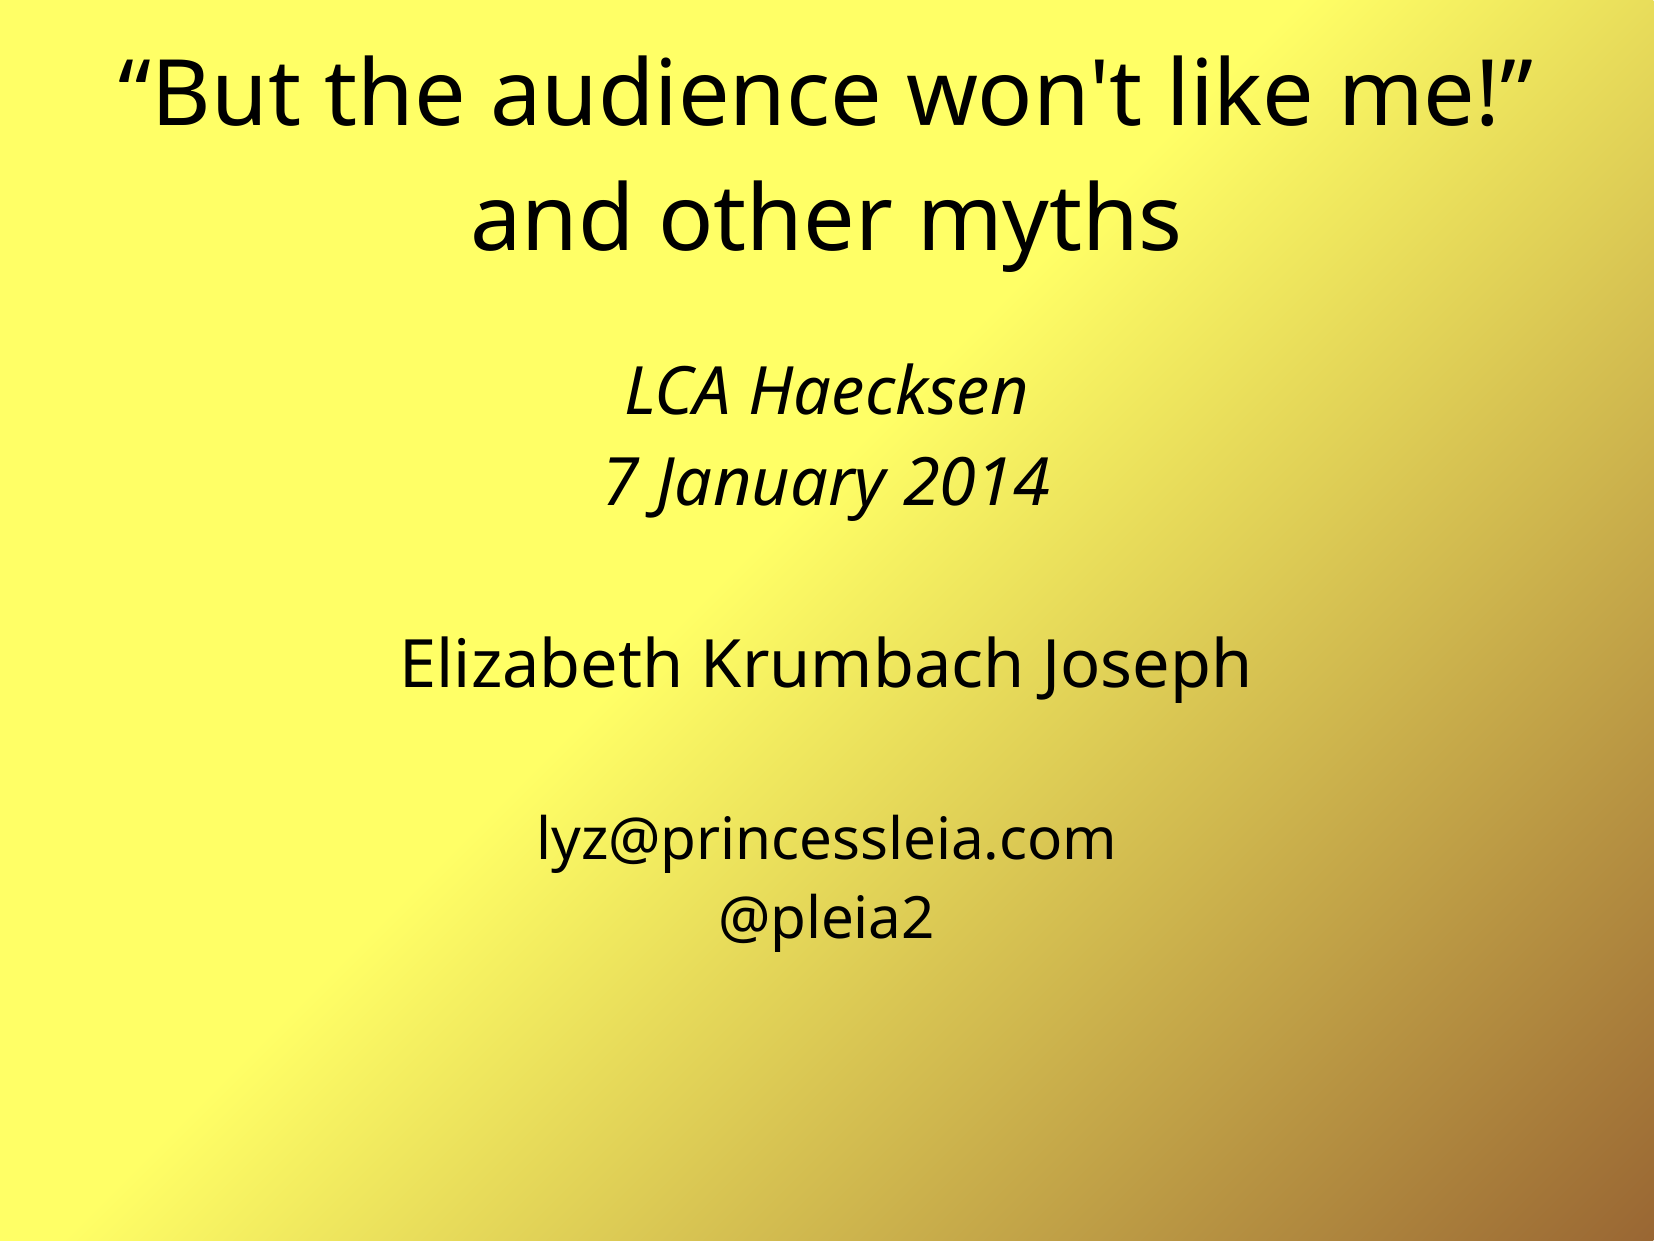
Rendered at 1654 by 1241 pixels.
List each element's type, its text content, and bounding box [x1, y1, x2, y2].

title “But the audience won't like me!” and other myths [82, 49, 1571, 257]
subtitle LCA Haecksen 7 January 2014 Elizabeth Krumbach Joseph lyz@princessleia.com @pleia2 [82, 290, 1571, 1010]
